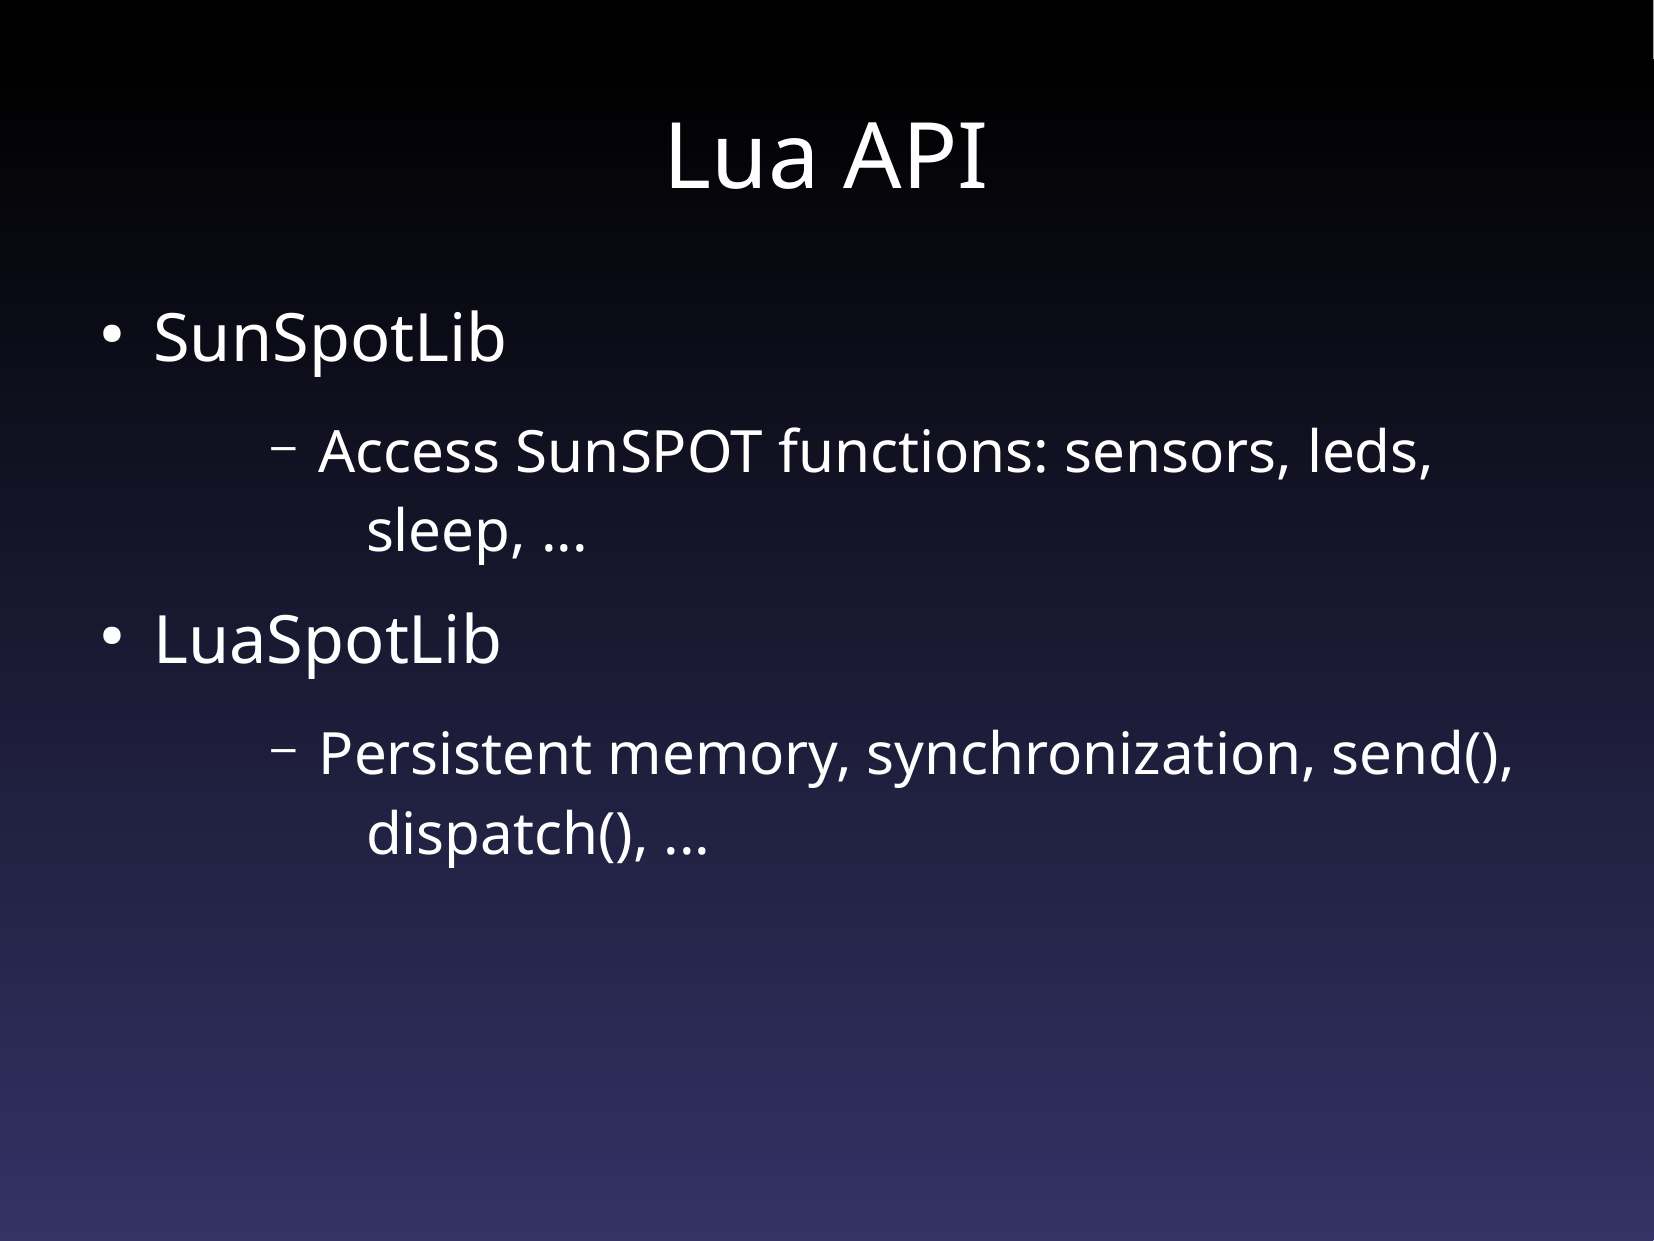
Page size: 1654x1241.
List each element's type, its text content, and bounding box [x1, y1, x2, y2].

title Lua API [82, 56, 1571, 249]
list SunSpotLib Access SunSPOT functions: sensors, leds, sleep, ... LuaSpotLib Persistent memory, synchronization, send(), dispatch(), ... [82, 290, 1571, 1094]
